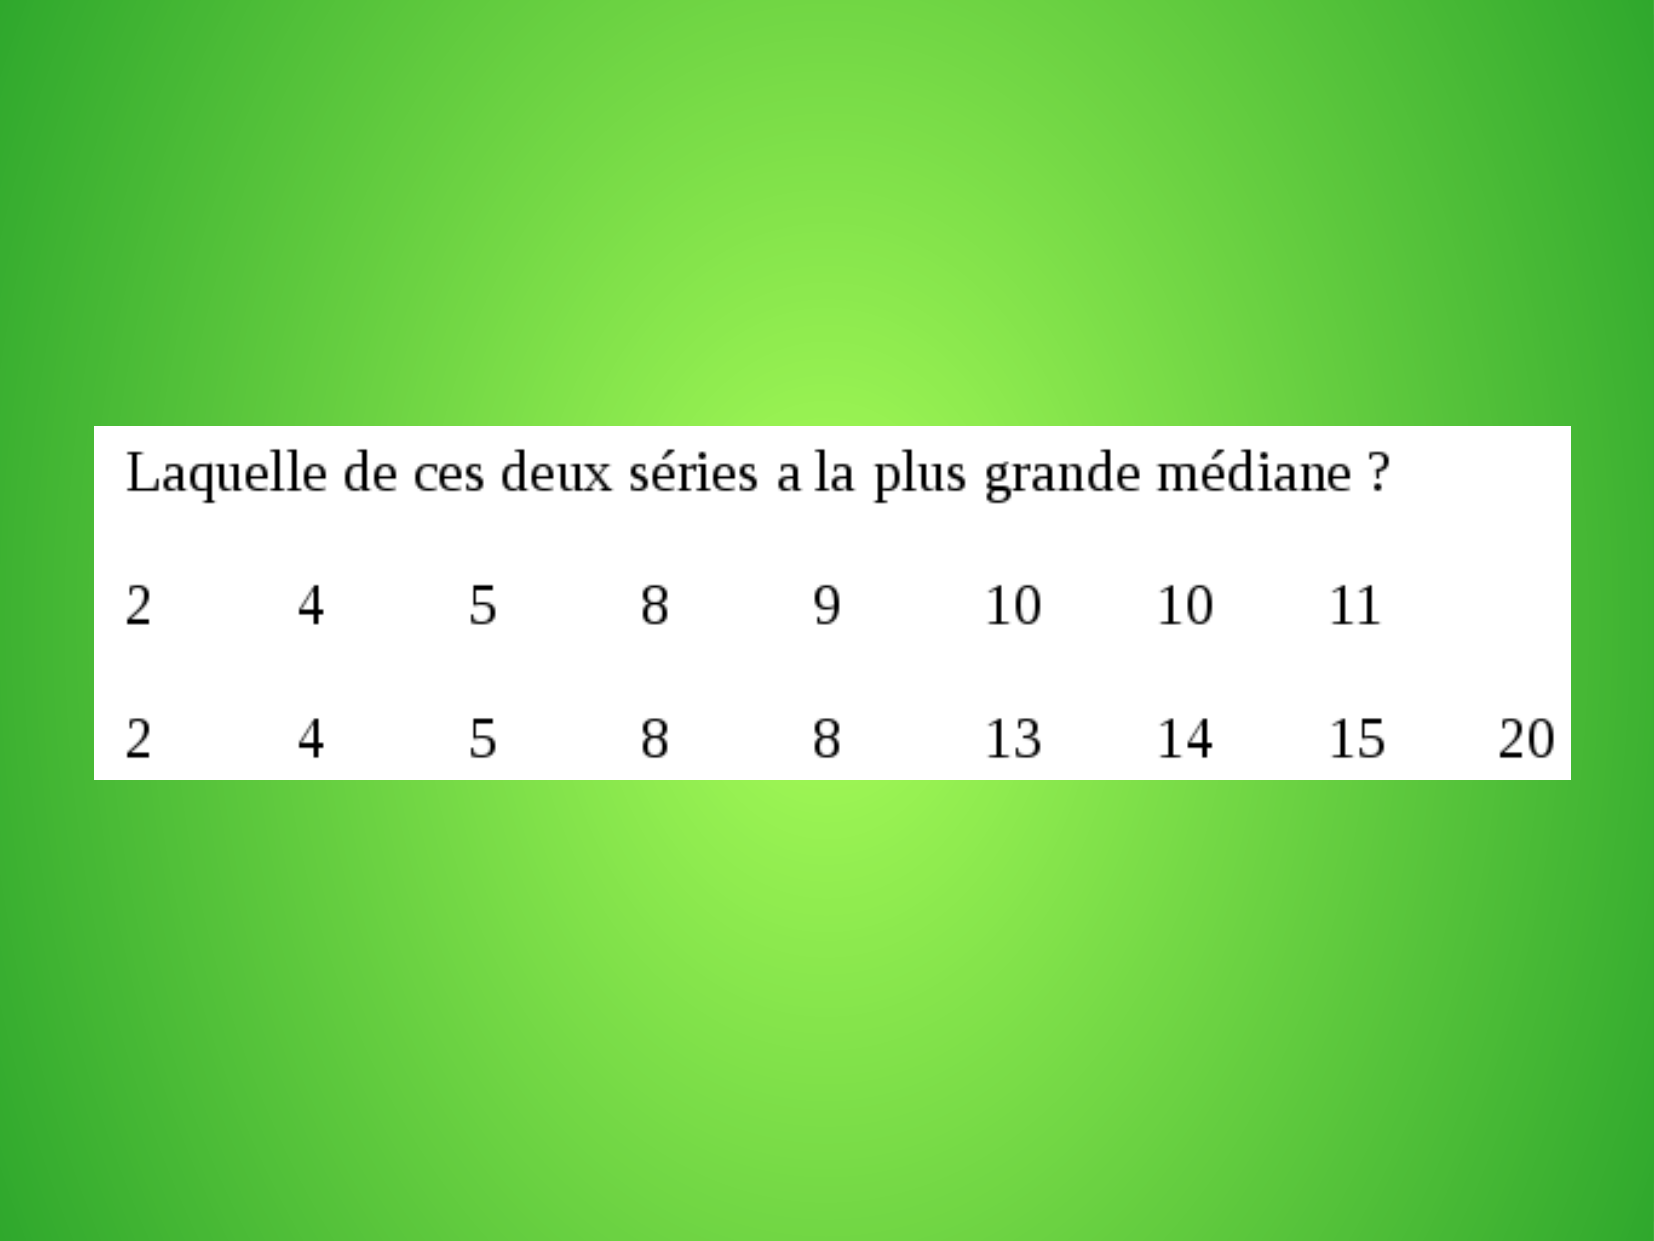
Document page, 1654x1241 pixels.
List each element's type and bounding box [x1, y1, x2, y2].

picture [94, 426, 1571, 780]
